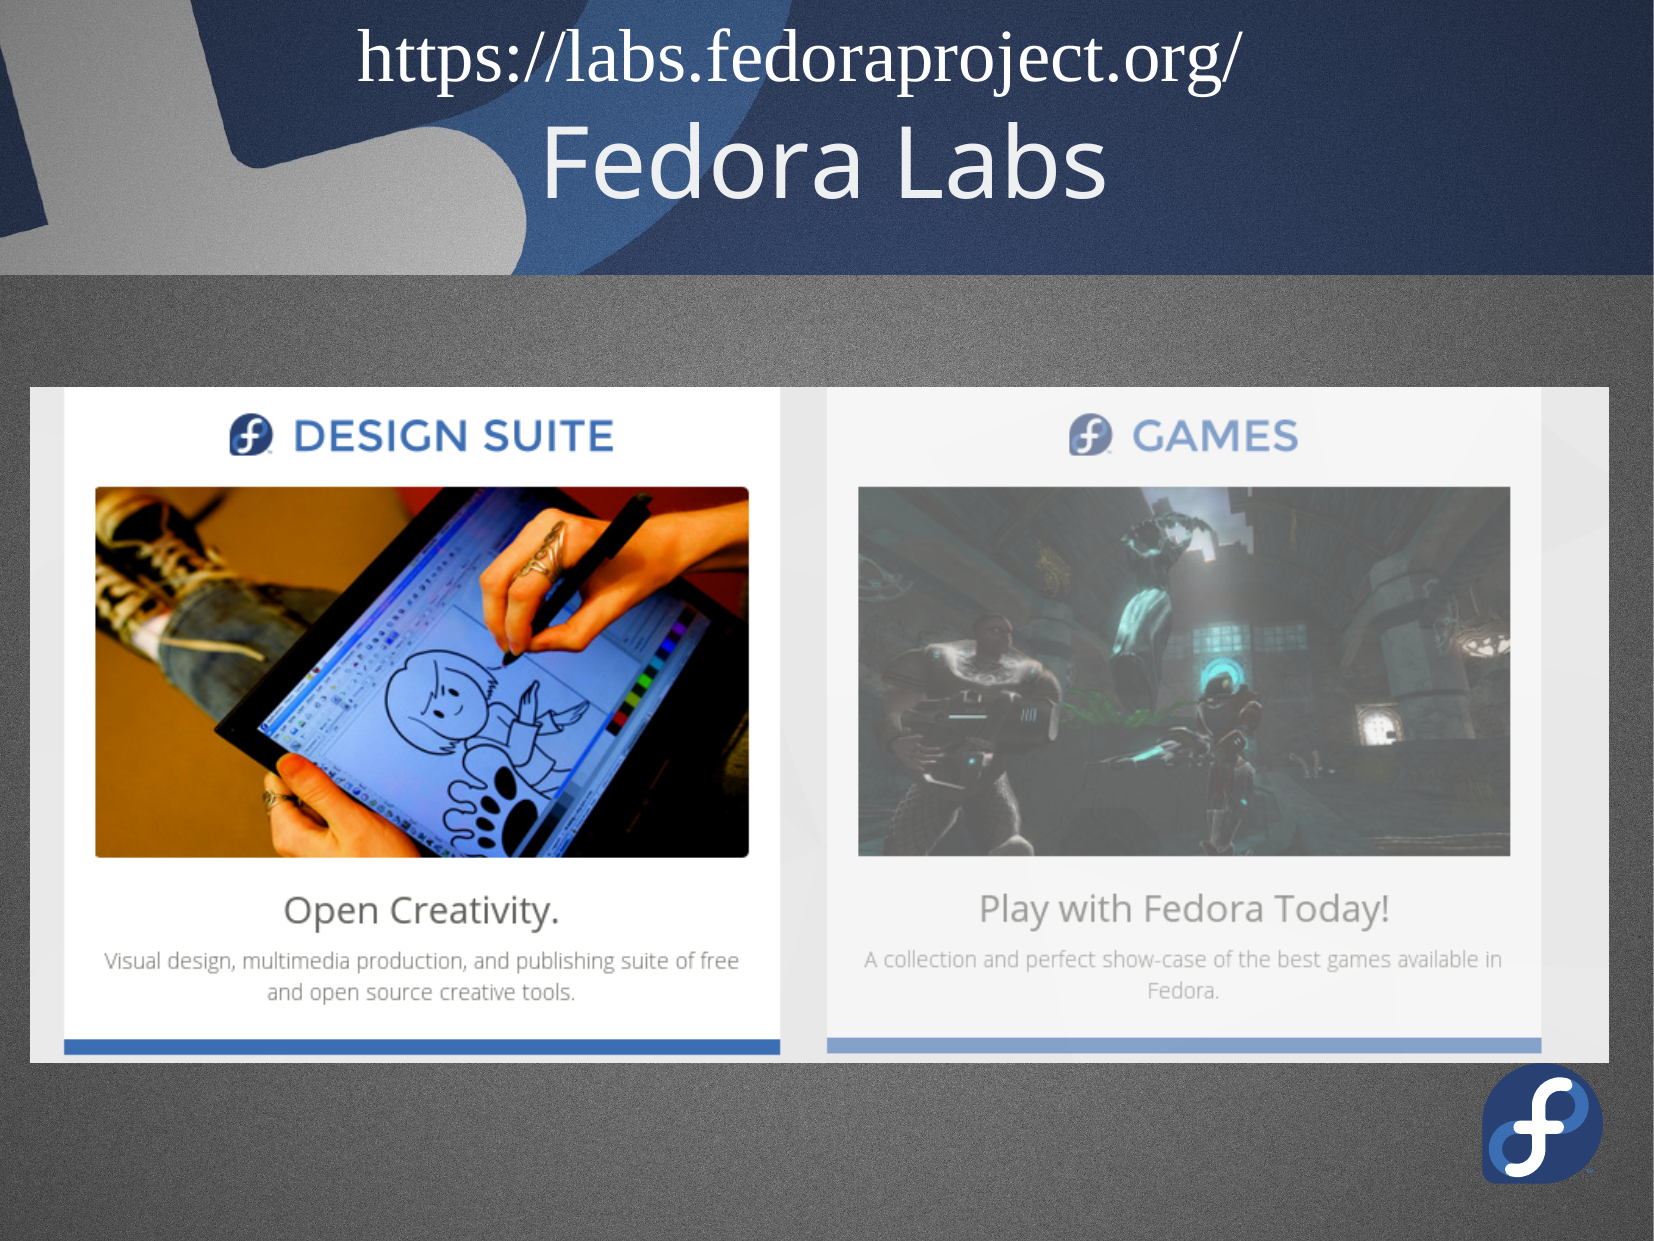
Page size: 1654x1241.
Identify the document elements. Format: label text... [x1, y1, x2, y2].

picture [0, 0, 1654, 1241]
text_box https://labs.fedoraproject.org/ [343, 6, 1591, 196]
text_box Fedora Labs [86, 59, 1563, 266]
